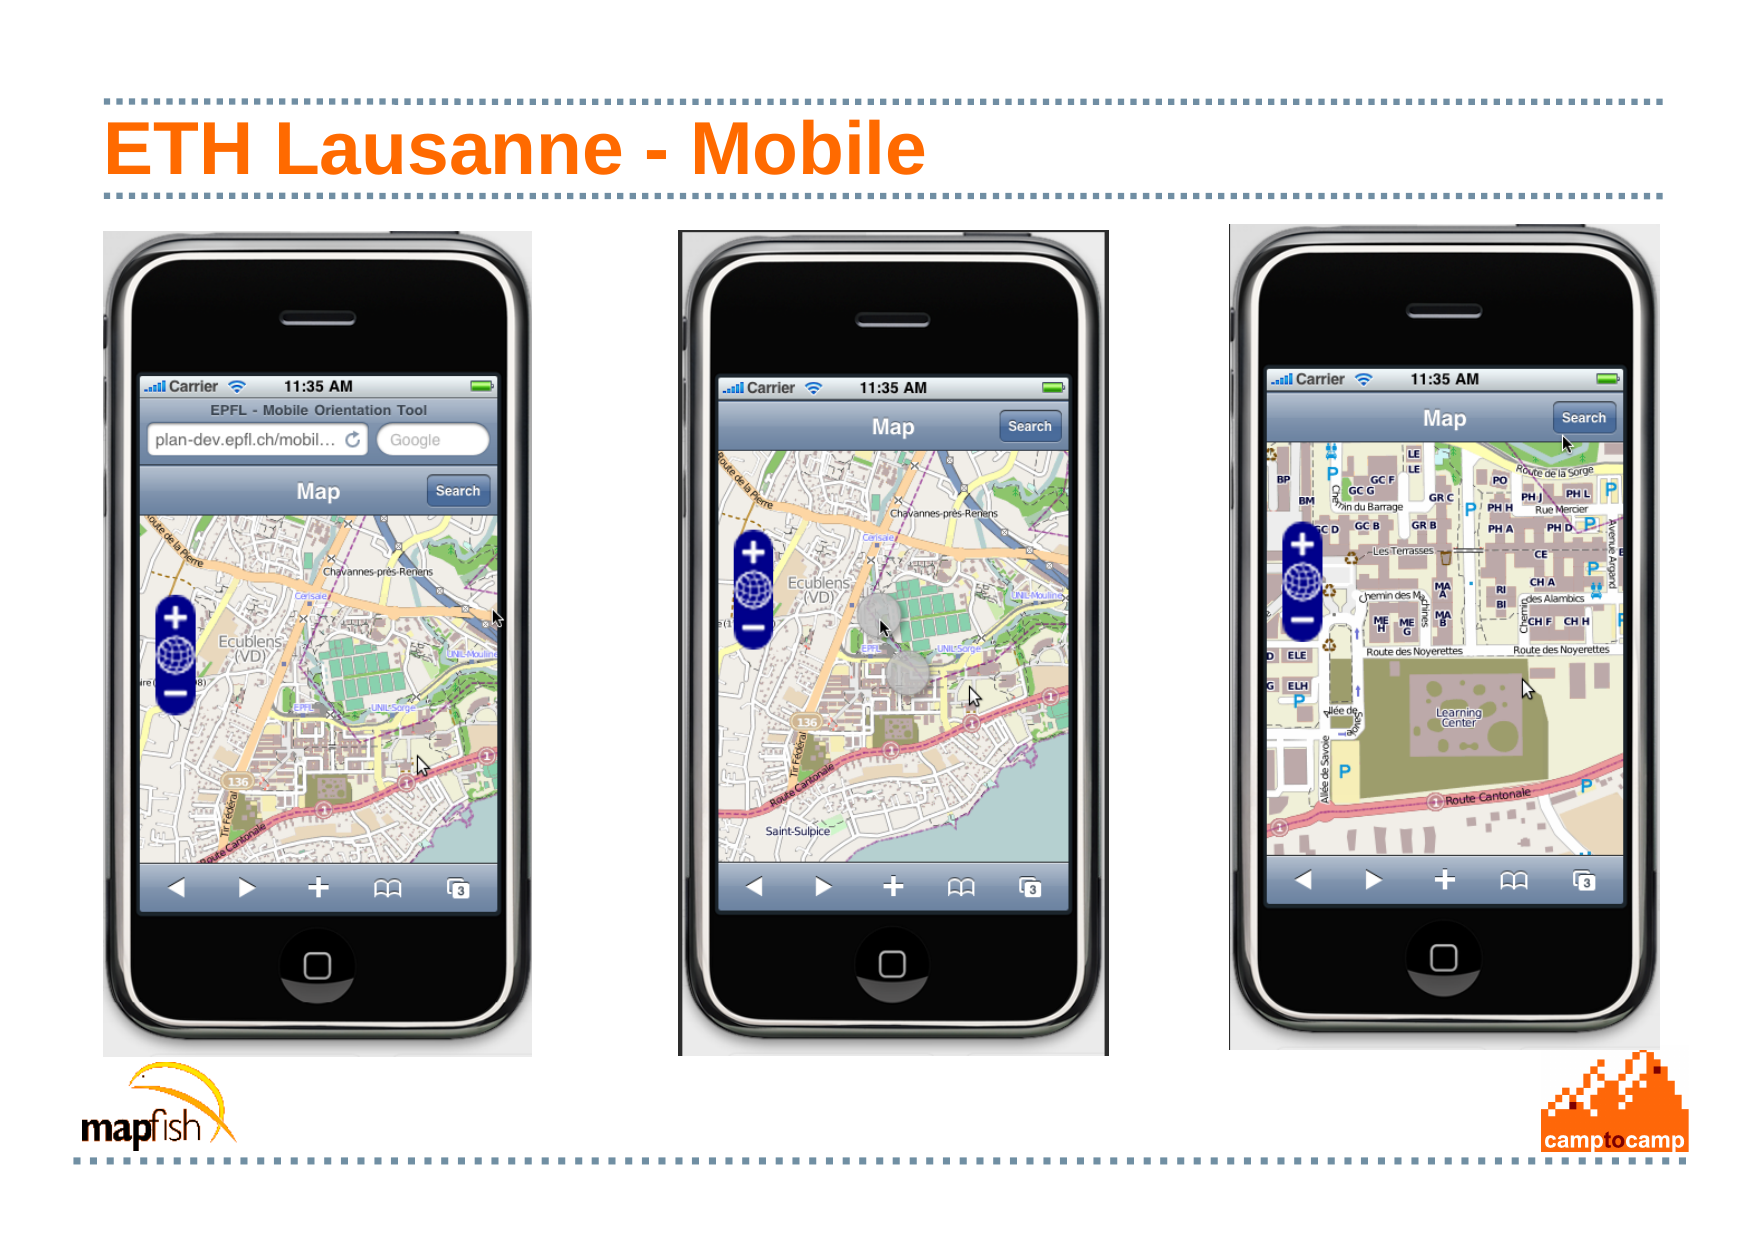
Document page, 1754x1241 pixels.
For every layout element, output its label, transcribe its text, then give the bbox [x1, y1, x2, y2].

picture [1229, 224, 1689, 1152]
picture [82, 1062, 237, 1151]
picture [678, 230, 1109, 1056]
picture [103, 231, 532, 1057]
title ETH Lausanne - Mobile [103, 104, 1660, 193]
